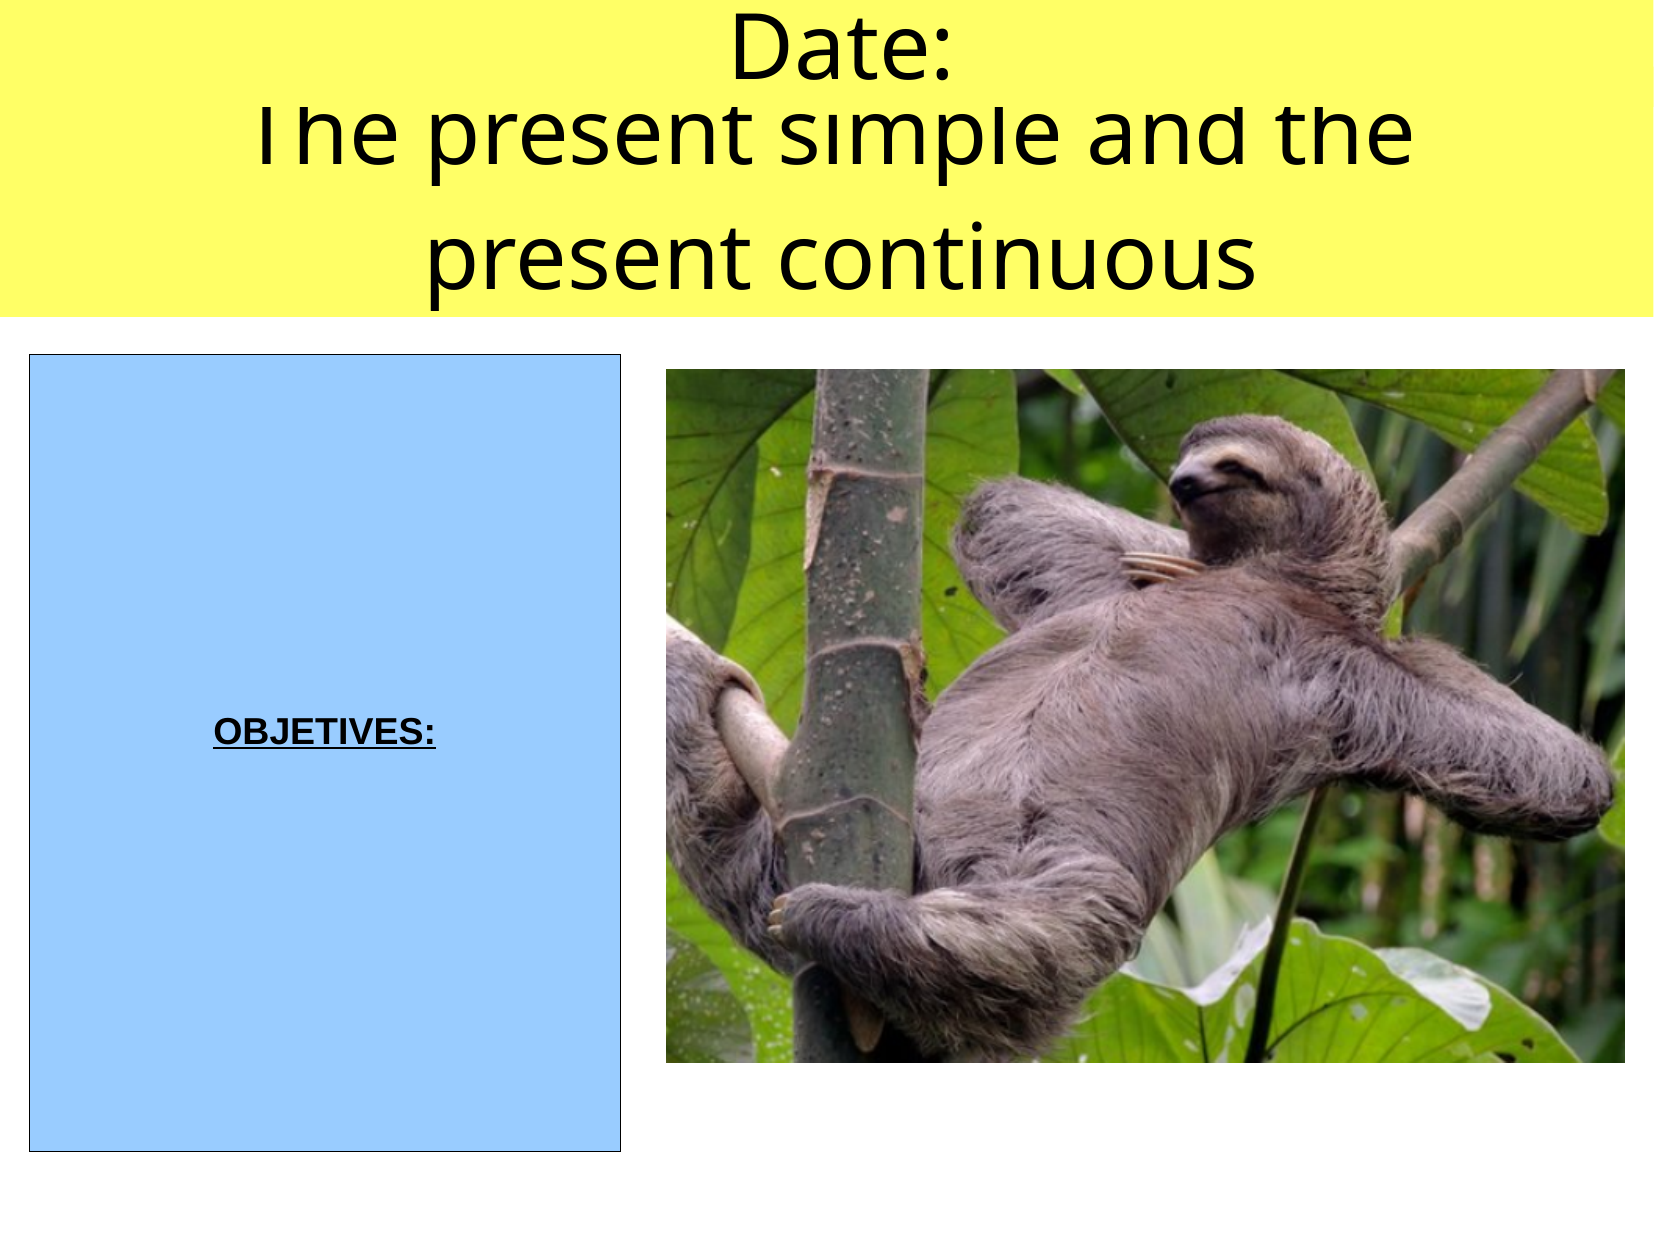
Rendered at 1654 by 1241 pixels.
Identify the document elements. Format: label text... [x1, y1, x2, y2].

text_box OBJETIVES: [29, 354, 621, 1152]
title Date: [0, 0, 1654, 96]
title The present simple and the present continuous [0, 107, 1654, 296]
picture [666, 369, 1625, 1063]
